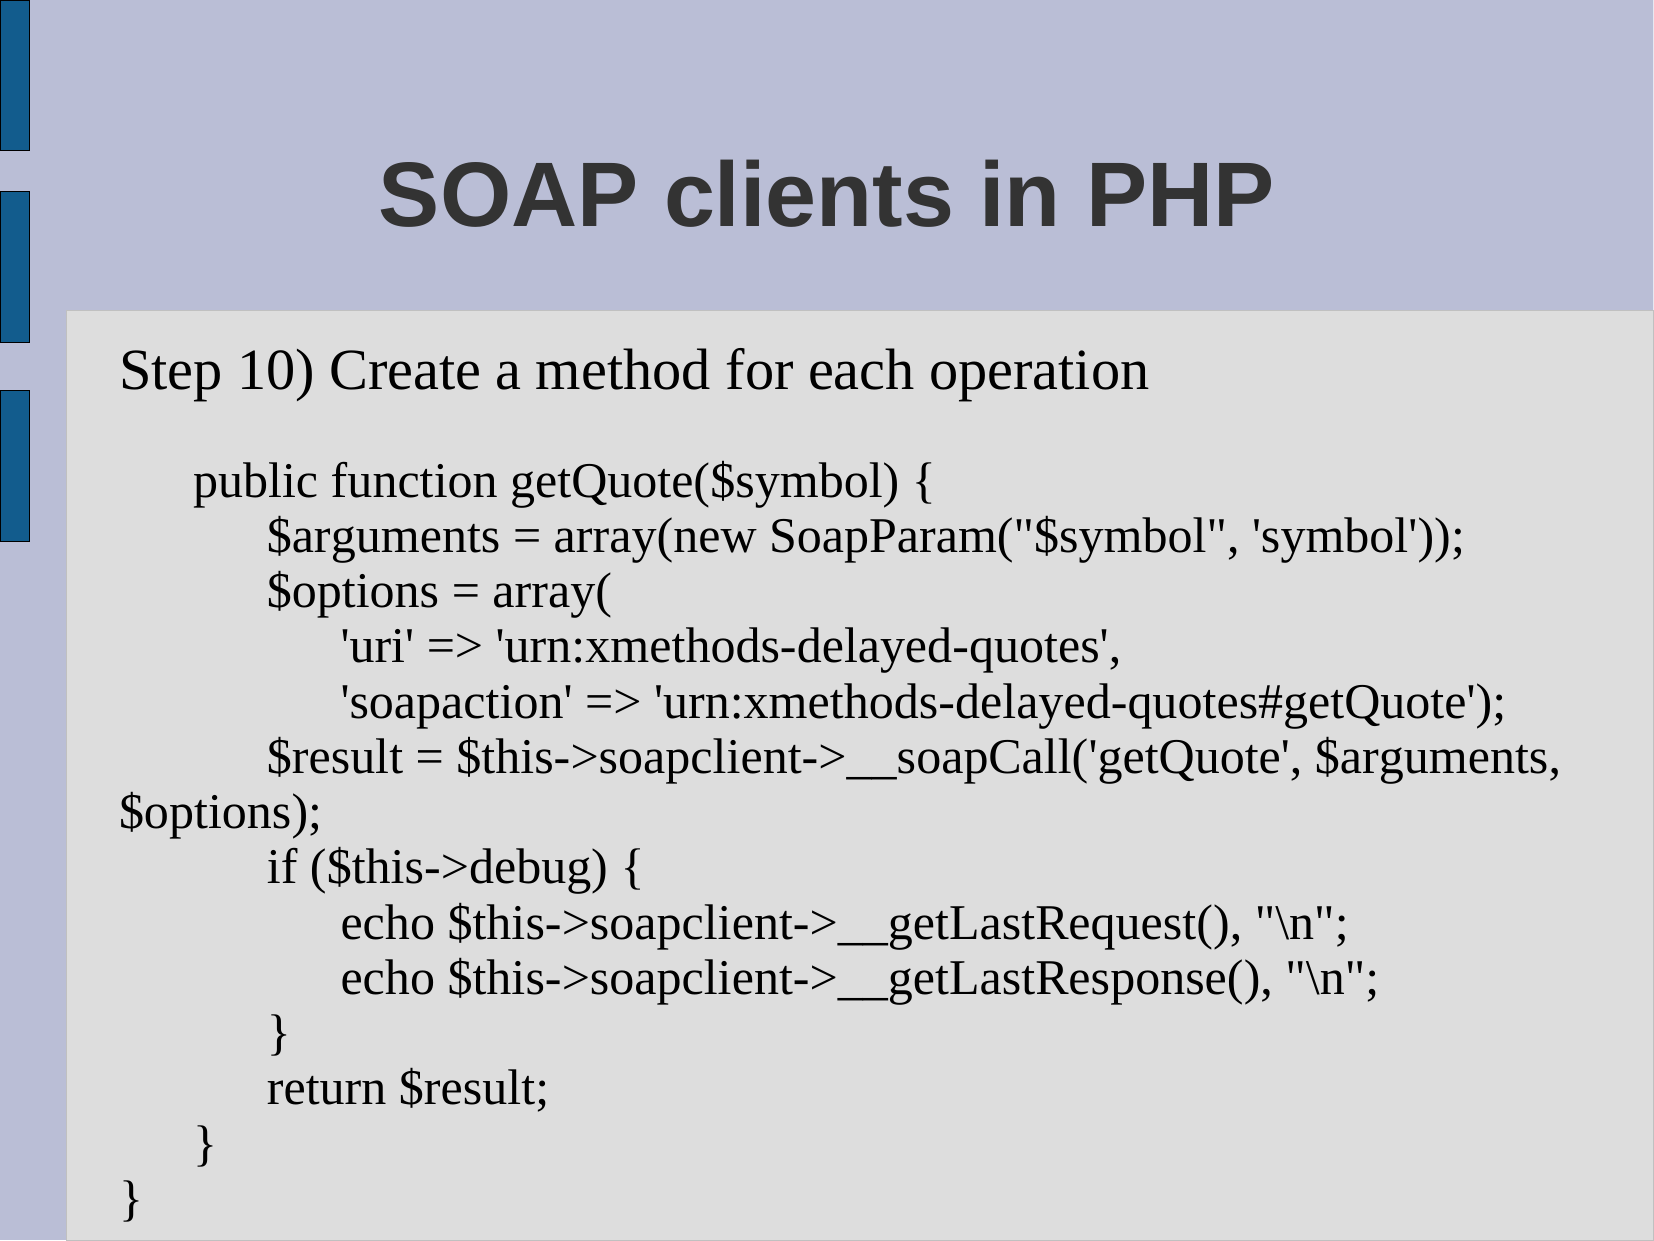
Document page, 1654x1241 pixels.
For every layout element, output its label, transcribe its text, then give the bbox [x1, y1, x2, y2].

title SOAP clients in PHP [121, 91, 1534, 299]
text_box Step 10) Create a method for each operation public function getQuote($symbol) { $arguments = array(new SoapParam("$symbol", 'symbol')); $options = array( 'uri' => 'urn:xmethods-delayed-quotes', 'soapaction' => 'urn:xmethods-delayed-quotes#getQuote'); $result = $this->soapclient->__soapCall('getQuote', $arguments, $options); if ($this->debug) { echo $this->soapclient->__getLastRequest(), "\n"; echo $this->soapclient->__getLastResponse(), "\n"; } return $result; } } [119, 337, 1608, 1241]
